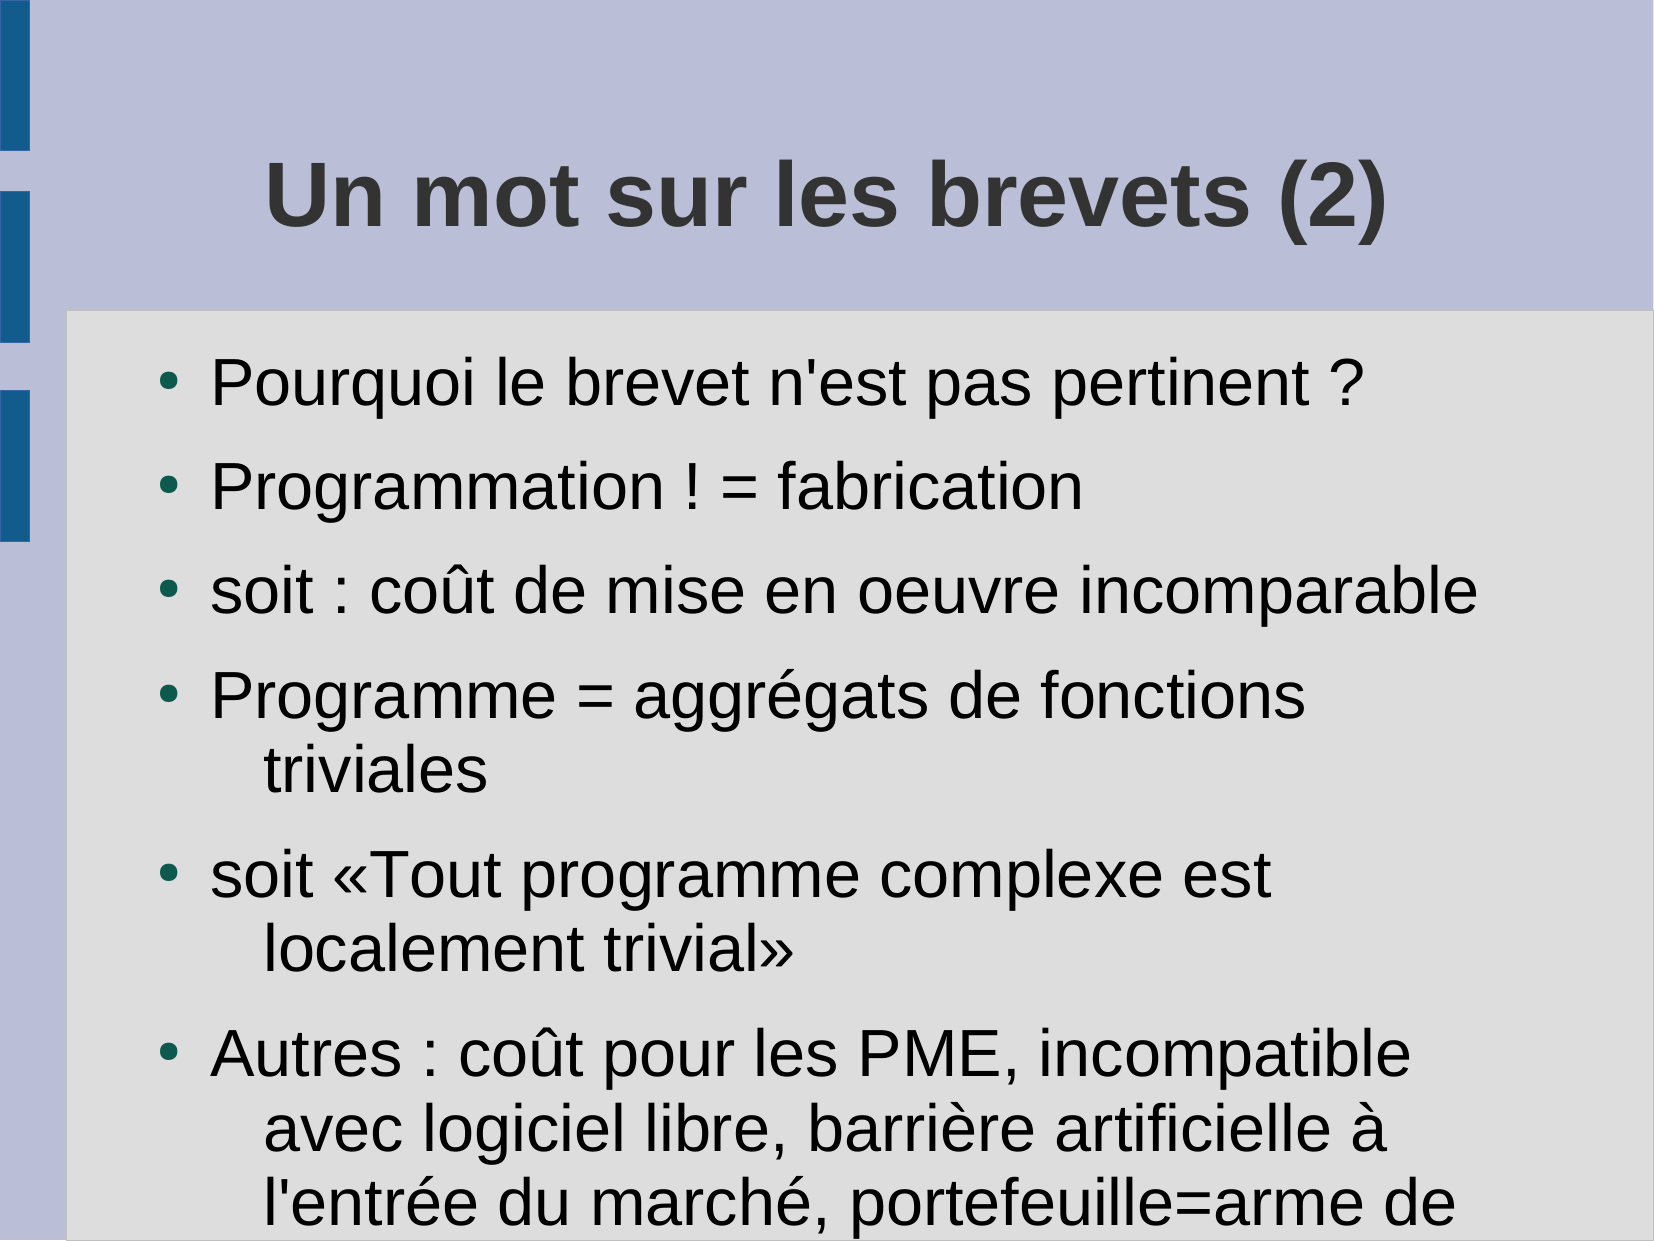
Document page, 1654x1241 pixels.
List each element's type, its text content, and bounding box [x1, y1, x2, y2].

title Un mot sur les brevets (2) [121, 91, 1534, 299]
list Pourquoi le brevet n'est pas pertinent ? Programmation ! = fabrication soit : coût de mise en oeuvre incomparable Programme = aggrégats de fonctions triviales soit «Tout programme complexe est localement trivial» Autres : coût pour les PME, incompatible avec logiciel libre, barrière artificielle à l'entrée du marché, portefeuille=arme de dissuasion, de négociation, ... [121, 344, 1534, 1159]
